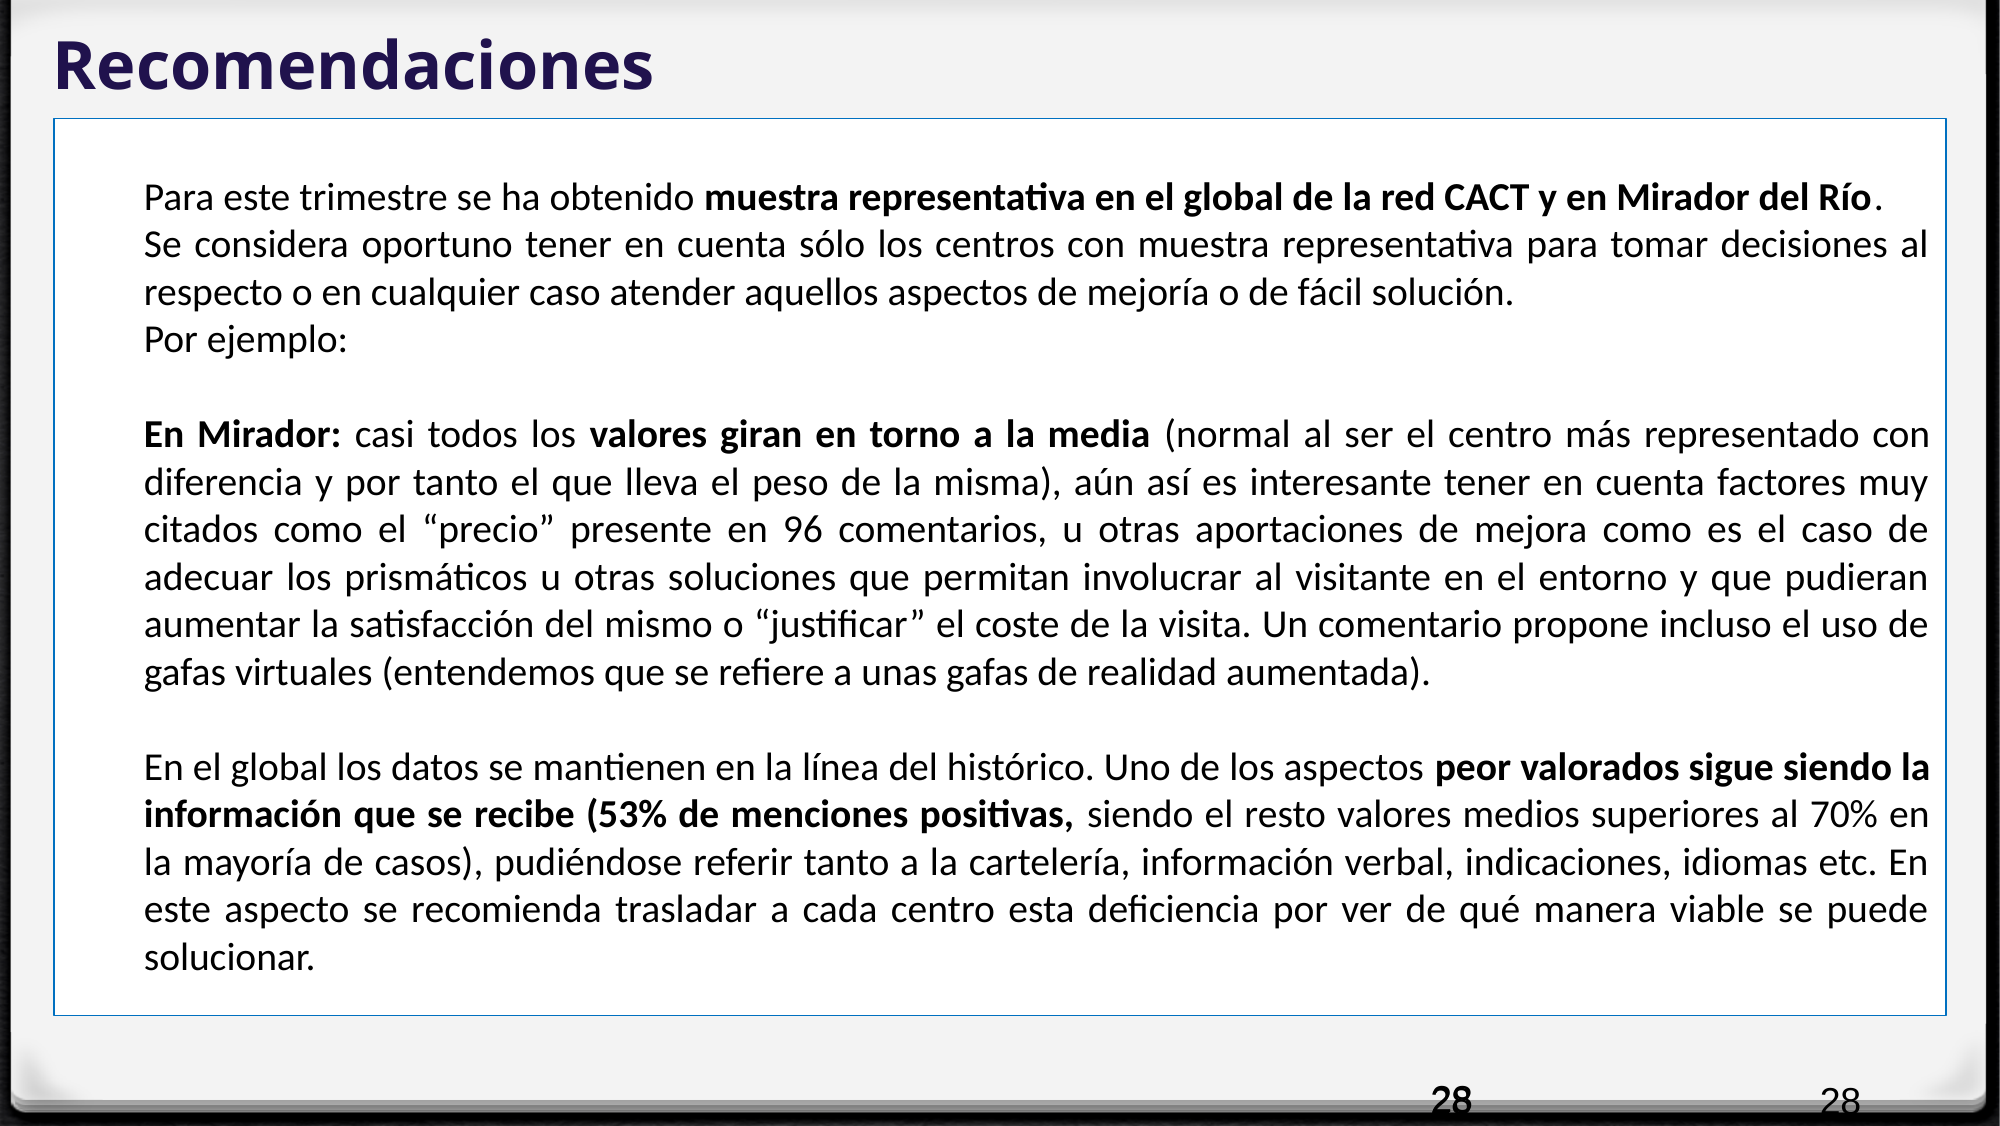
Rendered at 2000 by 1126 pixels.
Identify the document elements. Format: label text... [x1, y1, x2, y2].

text_box Recomendaciones [52, 0, 1945, 126]
picture [0, 0, 2000, 1126]
text_box <number> [1412, 1069, 1880, 1126]
text_box Para este trimestre se ha obtenido muestra representativa en el global de la red CACT y en Mirador del Río. Se considera oportuno tener en cuenta sólo los centros con muestra representativa para tomar decisiones al respecto o en cualquier caso atender aquellos aspectos de mejoría o de fácil solución. Por ejemplo: En Mirador: casi todos los valores giran en torno a la media (normal al ser el centro más representado con diferencia y por tanto el que lleva el peso de la misma), aún así es interesante tener en cuenta factores muy citados como el “precio” presente en 96 comentarios, u otras aportaciones de mejora como es el caso de adecuar los prismáticos u otras soluciones que permitan involucrar al visitante en el entorno y que pudieran aumentar la satisfacción del mismo o “justificar” el coste de la visita. Un comentario propone incluso el uso de gafas virtuales (entendemos que se refiere a unas gafas de realidad aumentada). En el global los datos se mantienen en la línea del histórico. Uno de los aspectos peor valorados sigue siendo la información que se recibe (53% de menciones positivas, siendo el resto valores medios superiores al 70% en la mayoría de casos), pudiéndose referir tanto a la cartelería, información verbal, indicaciones, idiomas etc. En este aspecto se recomienda trasladar a cada centro esta deficiencia por ver de qué manera viable se puede solucionar. [53, 118, 1947, 1016]
